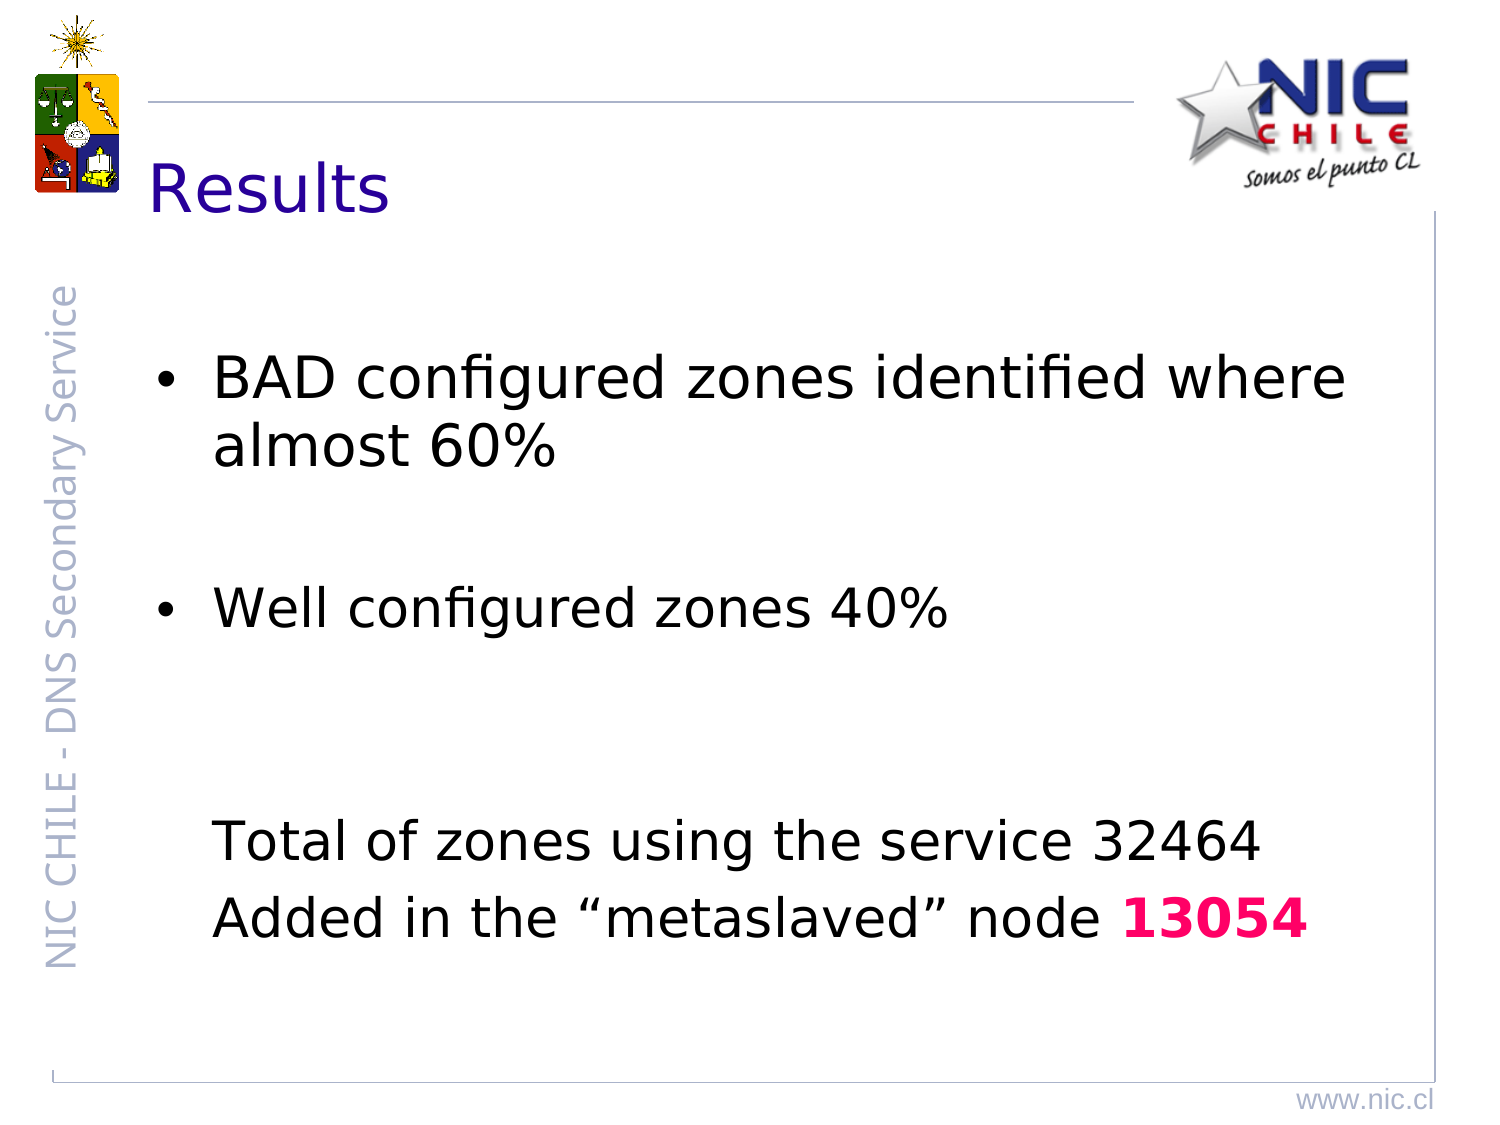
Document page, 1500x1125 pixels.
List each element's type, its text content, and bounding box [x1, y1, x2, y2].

picture [30, 9, 124, 199]
title Results [147, 113, 1353, 262]
list BAD configured zones identified where almost 60% Well configured zones 40% Total of zones using the service 32464 Added in the “metaslaved” node 13054 [100, 262, 1426, 1006]
picture [1134, 37, 1463, 211]
